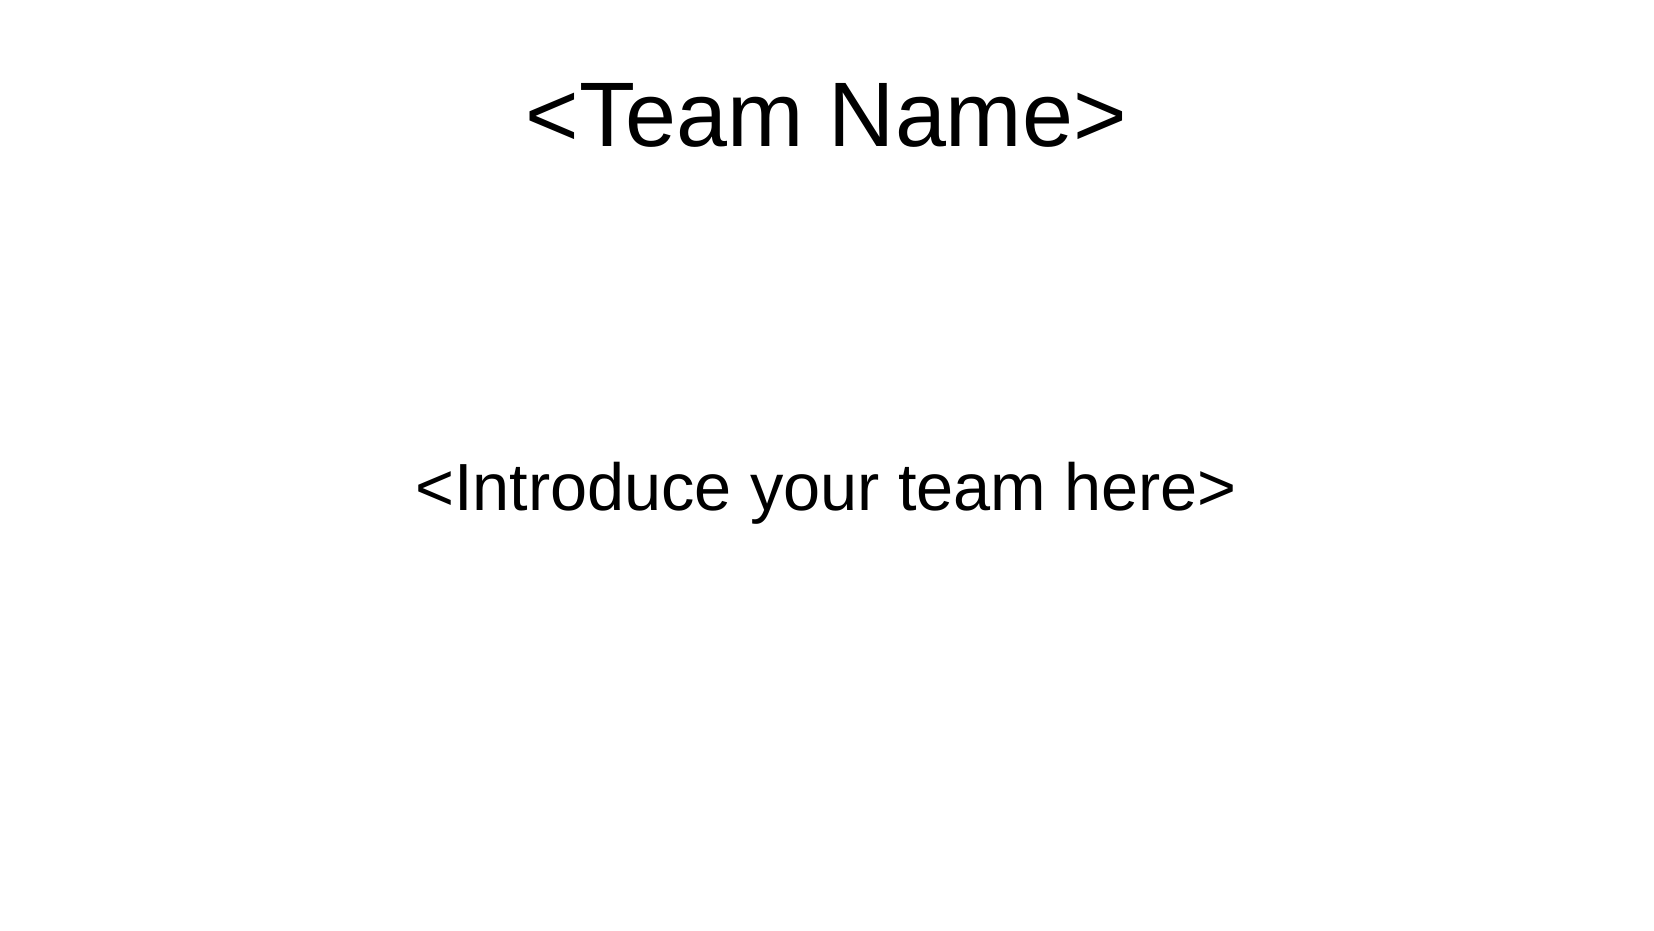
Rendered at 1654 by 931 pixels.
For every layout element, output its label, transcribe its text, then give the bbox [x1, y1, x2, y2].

subtitle <Introduce your team here> [82, 217, 1571, 758]
title <Team Name> [82, 37, 1571, 193]
